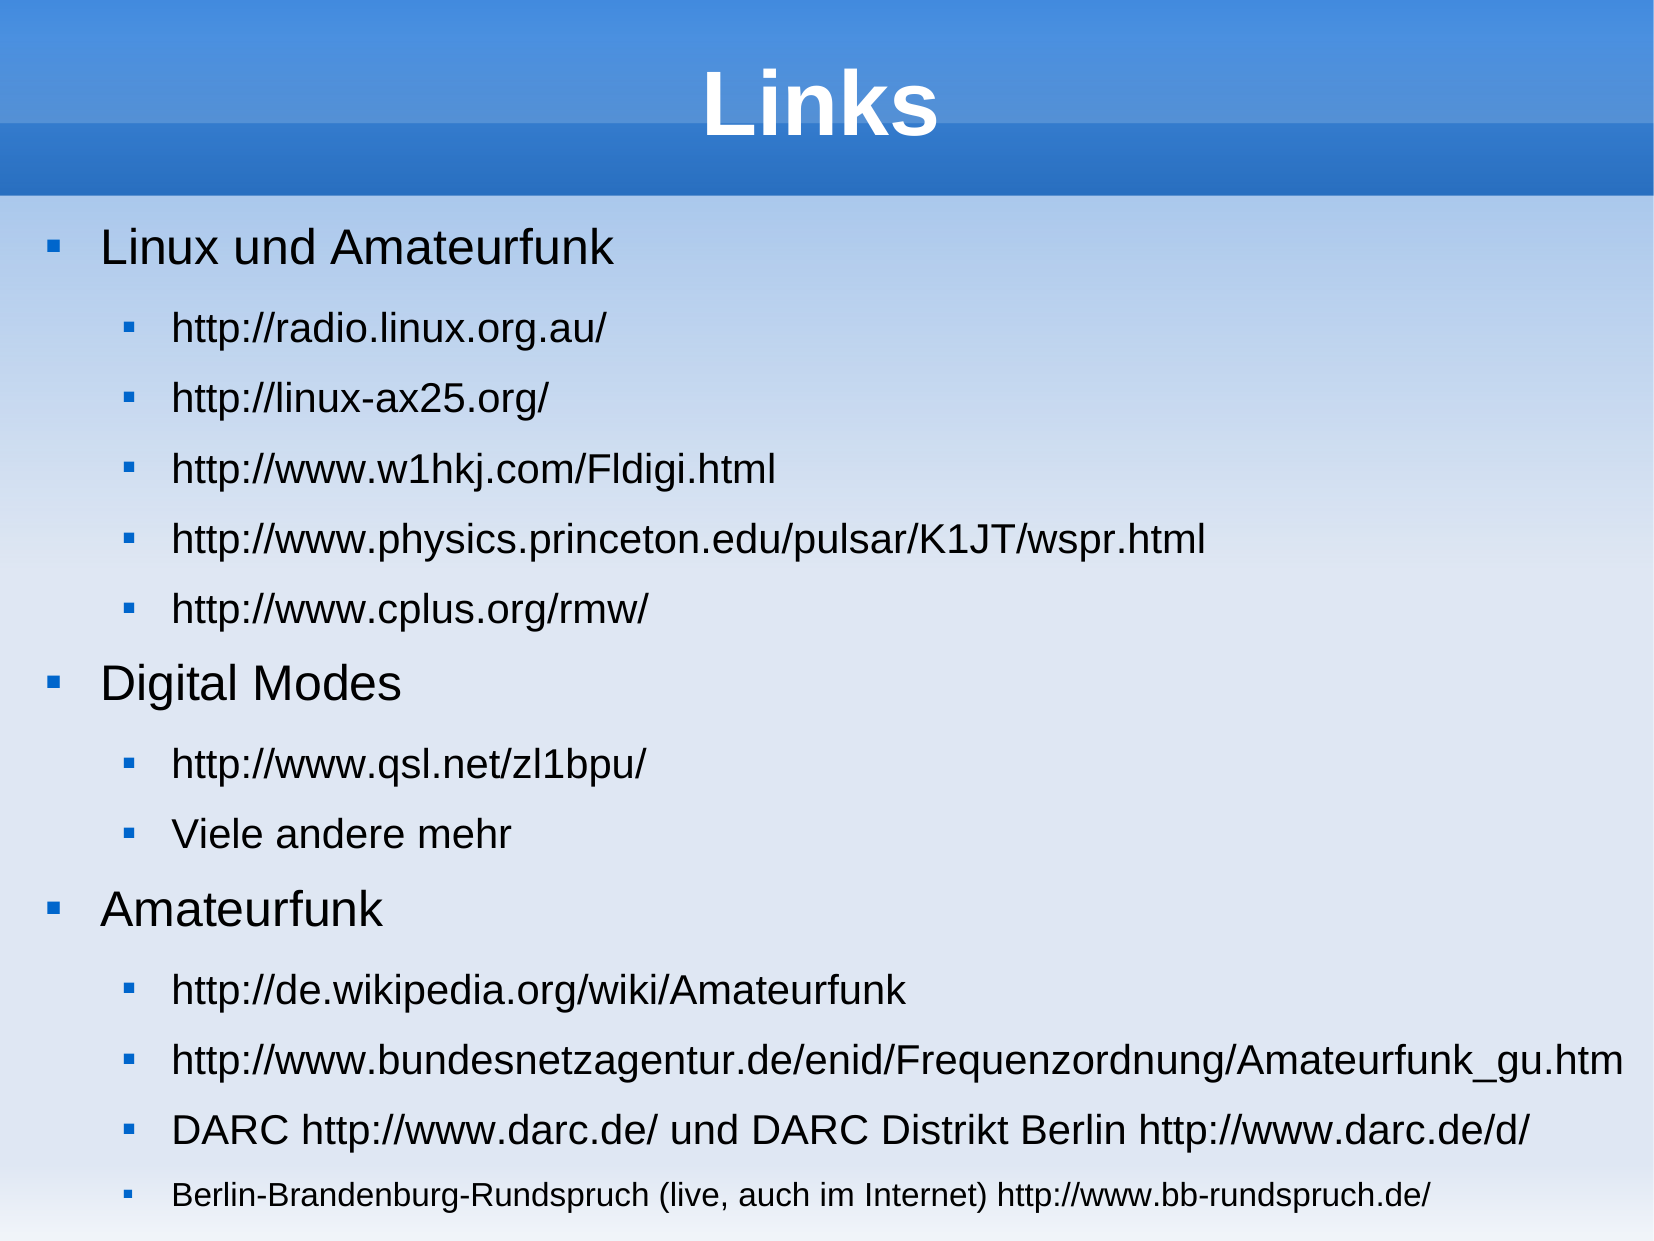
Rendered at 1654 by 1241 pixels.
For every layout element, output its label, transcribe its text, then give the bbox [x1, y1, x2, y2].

list Linux und Amateurfunk http://radio.linux.org.au/ http://linux-ax25.org/ http://www.w1hkj.com/Fldigi.html http://www.physics.princeton.edu/pulsar/K1JT/wspr.html http://www.cplus.org/rmw/ Digital Modes http://www.qsl.net/zl1bpu/ Viele andere mehr Amateurfunk http://de.wikipedia.org/wiki/Amateurfunk http://www.bundesnetzagentur.de/enid/Frequenzordnung/Amateurfunk_gu.htm DARC http://www.darc.de/ und DARC Distrikt Berlin http://www.darc.de/d/ Berlin-Brandenburg-Rundspruch (live, auch im Internet) http://www.bb-rundspruch.de/ [29, 219, 1636, 1214]
title Links [76, 7, 1565, 200]
picture [0, 0, 1654, 1241]
